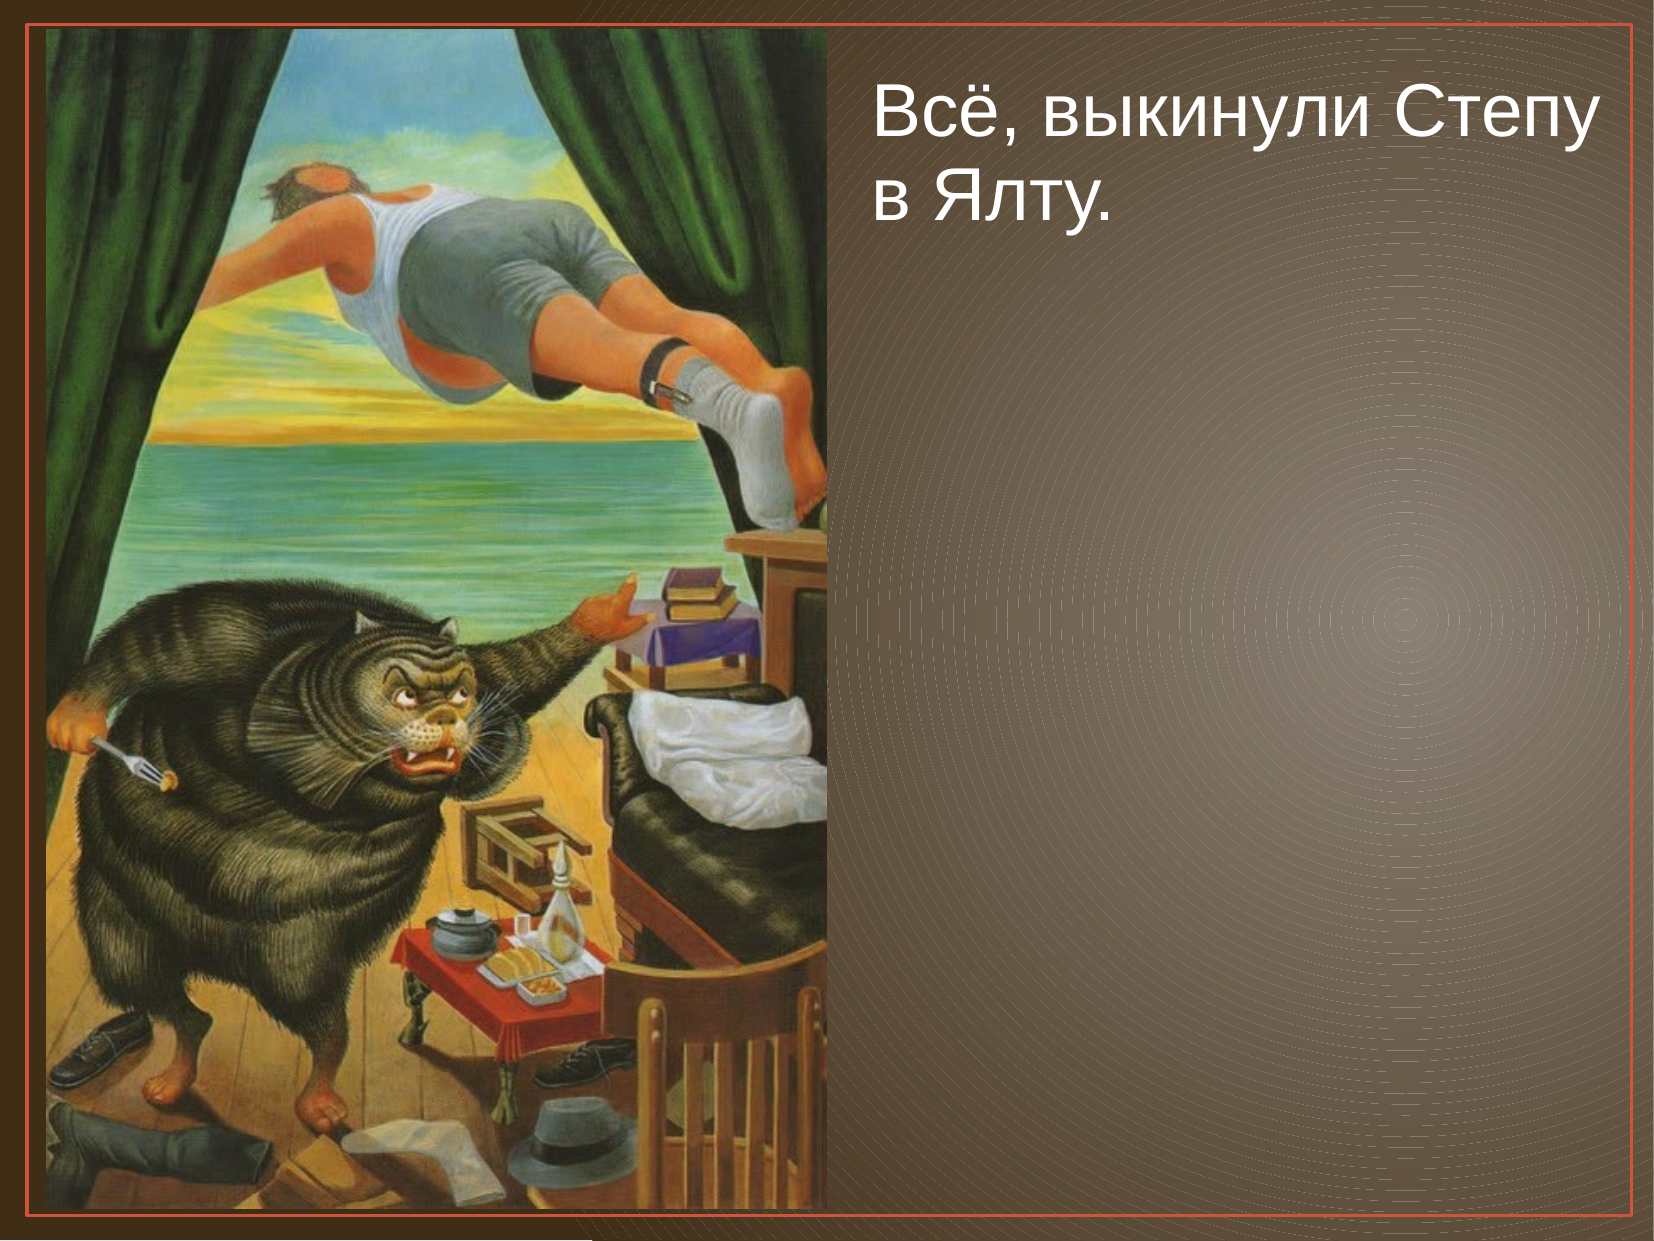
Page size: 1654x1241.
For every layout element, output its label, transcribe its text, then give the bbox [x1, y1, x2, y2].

text_box Всё, выкинули Степу в Ялту. [856, 61, 1625, 1152]
picture [46, 29, 827, 1209]
